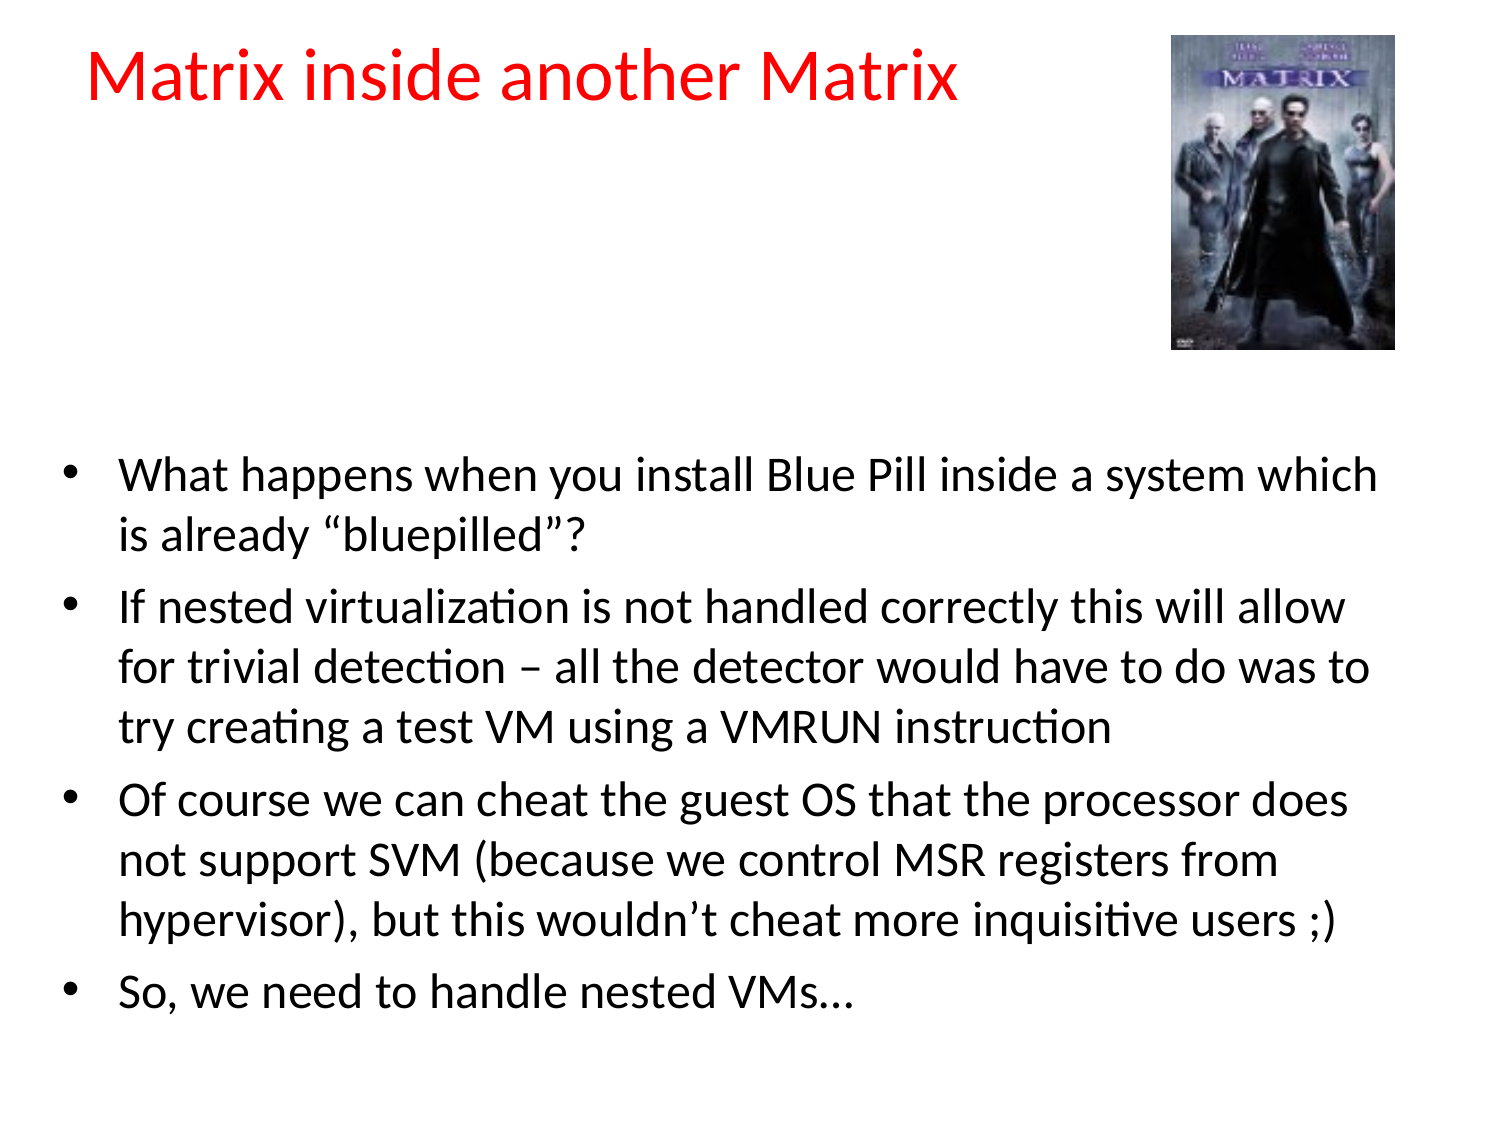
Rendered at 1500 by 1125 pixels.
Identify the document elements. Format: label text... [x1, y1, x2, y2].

picture [1171, 35, 1395, 351]
list What happens when you install Blue Pill inside a system which is already “bluepilled”? If nested virtualization is not handled correctly this will allow for trivial detection – all the detector would have to do was to try creating a test VM using a VMRUN instruction Of course we can cheat the guest OS that the processor does not support SVM (because we control MSR registers from hypervisor), but this wouldn’t cheat more inquisitive users ;) So, we need to handle nested VMs… [46, 433, 1397, 1125]
title Matrix inside another Matrix [70, 0, 1421, 141]
